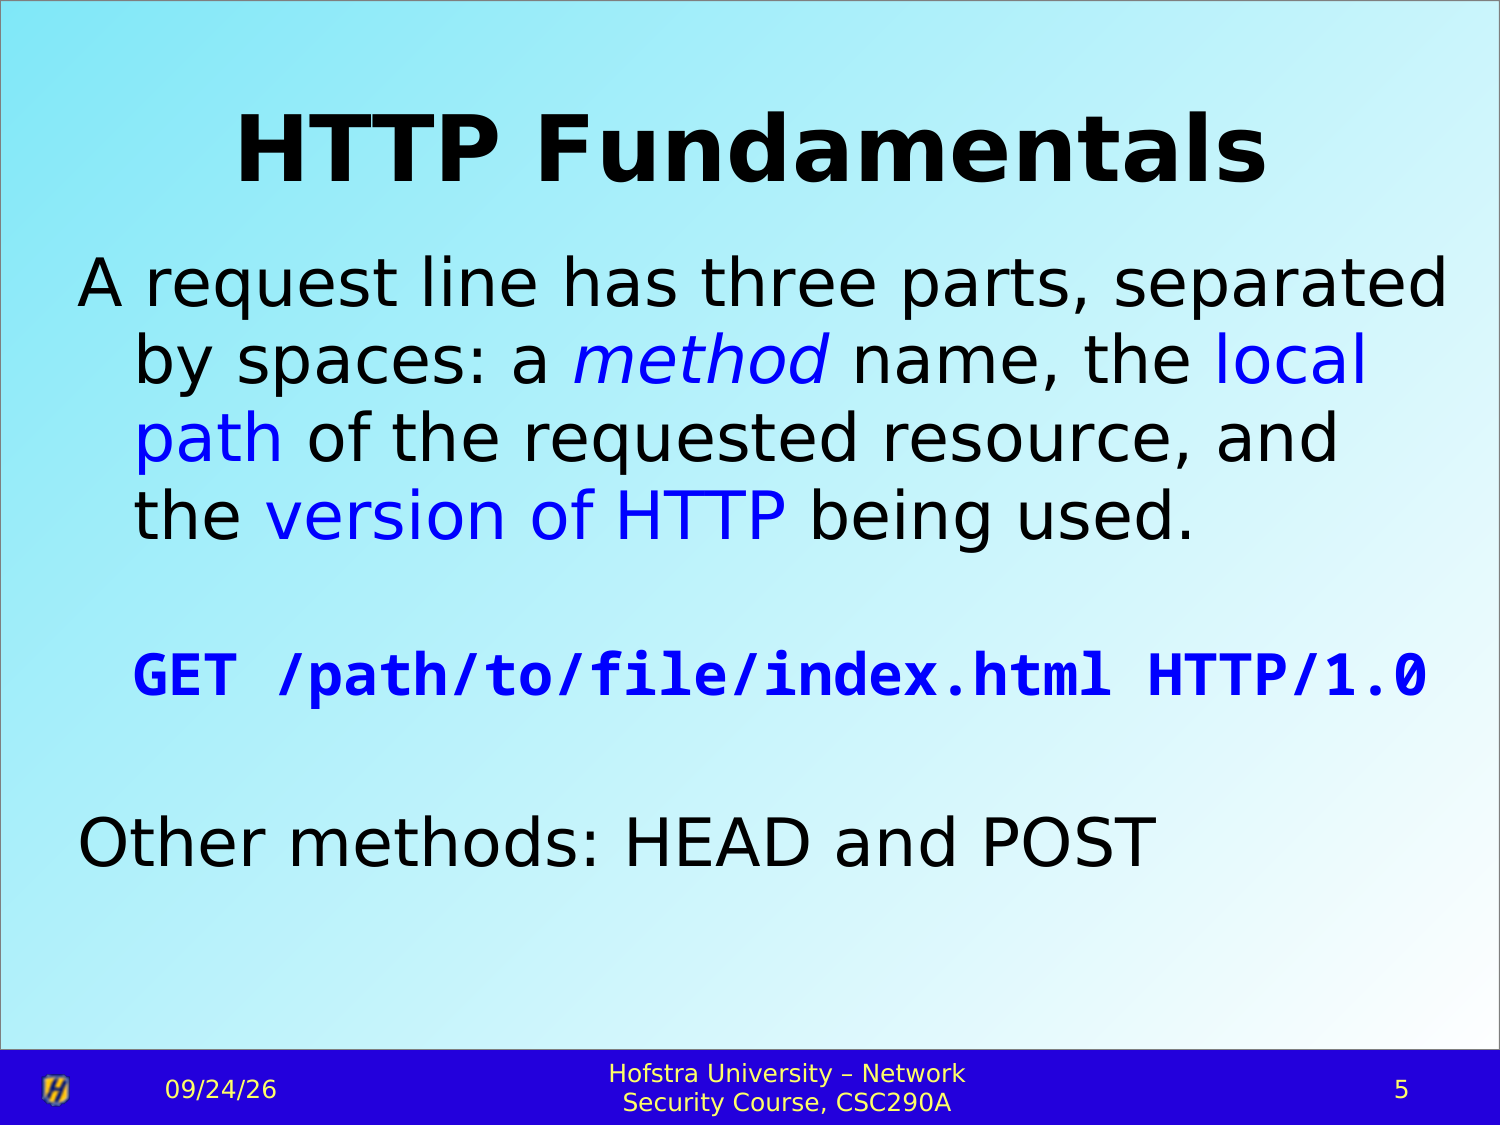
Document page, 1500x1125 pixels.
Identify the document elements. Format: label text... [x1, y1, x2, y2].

title HTTP Fundamentals [112, 85, 1391, 212]
list A request line has three parts, separated by spaces: a method name, the local path of the requested resource, and the version of HTTP being used. GET /path/to/file/index.html HTTP/1.0 Other methods: HEAD and POST [62, 236, 1469, 926]
picture [37, 1072, 76, 1110]
